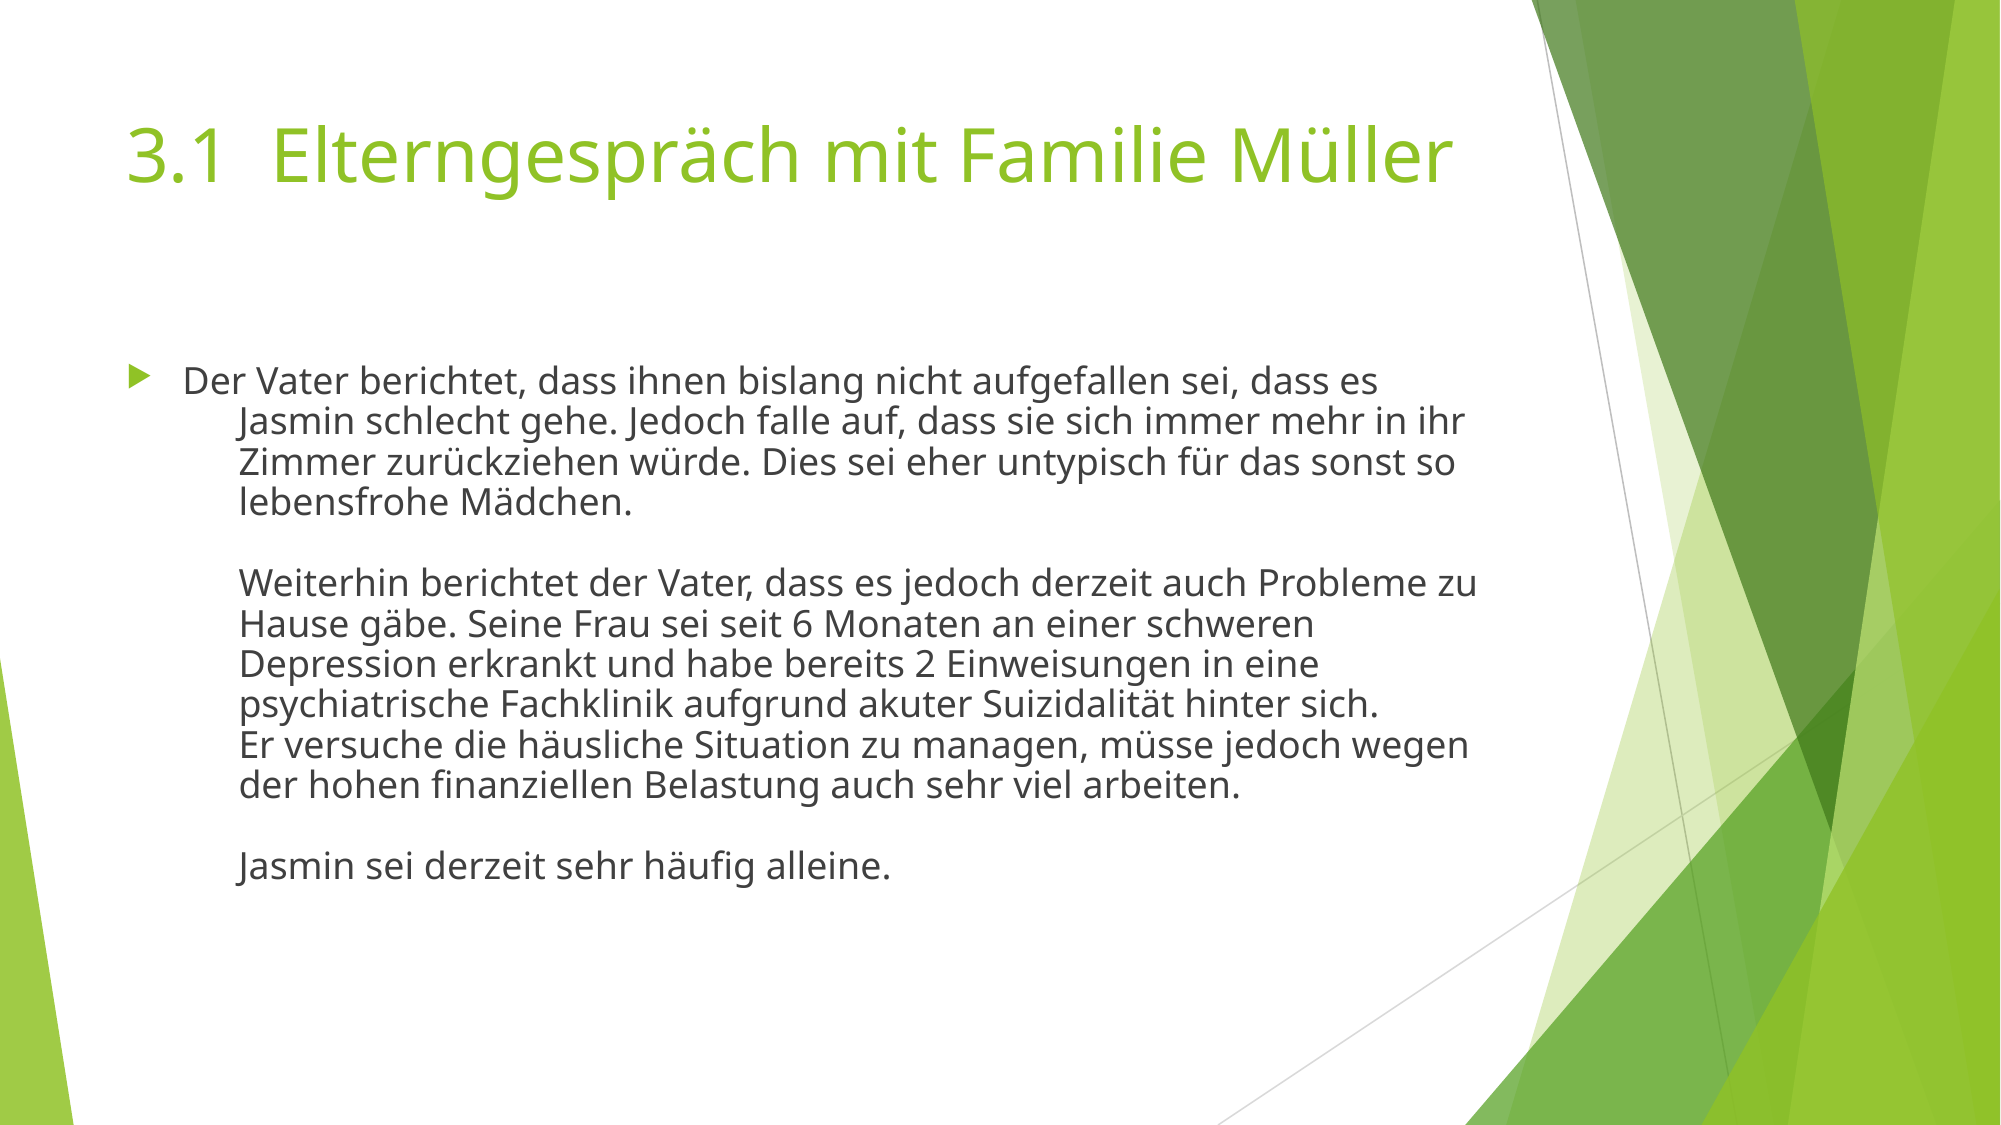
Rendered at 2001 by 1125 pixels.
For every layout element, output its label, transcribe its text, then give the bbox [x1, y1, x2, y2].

title 3.1 Elterngespräch mit Familie Müller [111, 99, 1522, 317]
list Der Vater berichtet, dass ihnen bislang nicht aufgefallen sei, dass es Jasmin schlecht gehe. Jedoch falle auf, dass sie sich immer mehr in ihr Zimmer zurückziehen würde. Dies sei eher untypisch für das sonst so lebensfrohe Mädchen. Weiterhin berichtet der Vater, dass es jedoch derzeit auch Probleme zu Hause gäbe. Seine Frau sei seit 6 Monaten an einer schweren Depression erkrankt und habe bereits 2 Einweisungen in eine psychiatrische Fachklinik aufgrund akuter Suizidalität hinter sich. Er versuche die häusliche Situation zu managen, müsse jedoch wegen der hohen finanziellen Belastung auch sehr viel arbeiten. Jasmin sei derzeit sehr häufig alleine. [111, 354, 1522, 992]
